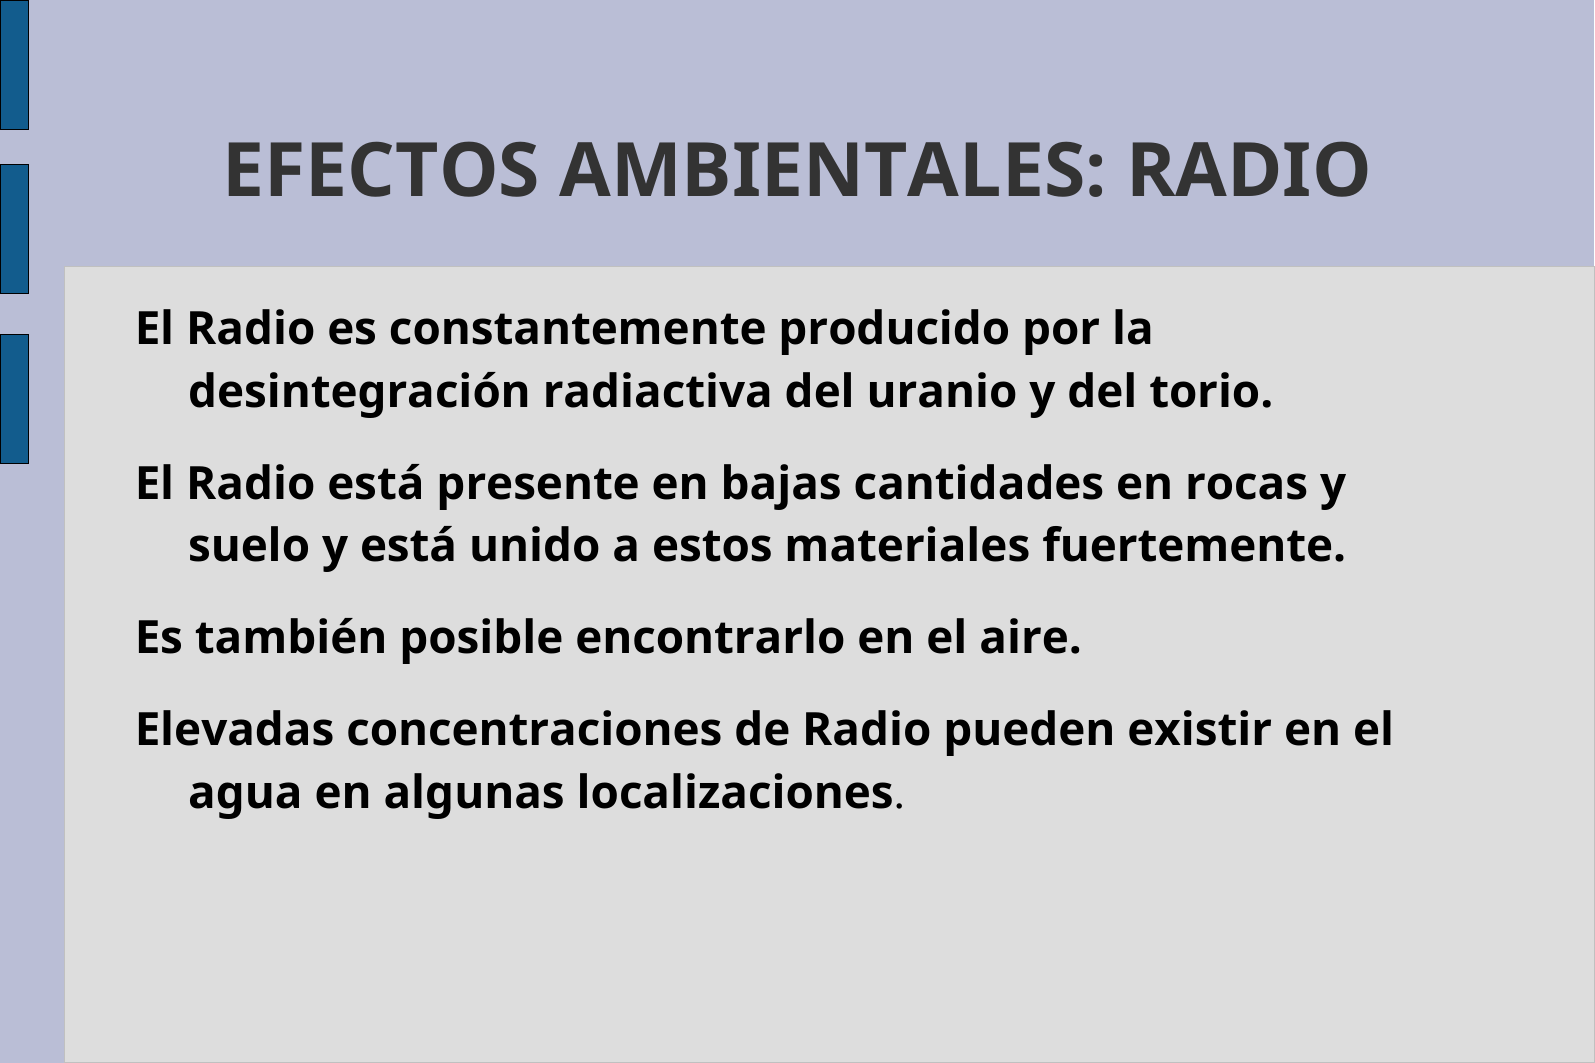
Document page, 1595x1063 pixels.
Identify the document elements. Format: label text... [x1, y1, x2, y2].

title EFECTOS AMBIENTALES: RADIO [117, 78, 1479, 256]
list El Radio es constantemente producido por la desintegración radiactiva del uranio y del torio. El Radio está presente en bajas cantidades en rocas y suelo y está unido a estos materiales fuertemente. Es también posible encontrarlo en el aire. Elevadas concentraciones de Radio pueden existir en el agua en algunas localizaciones. [117, 295, 1479, 966]
